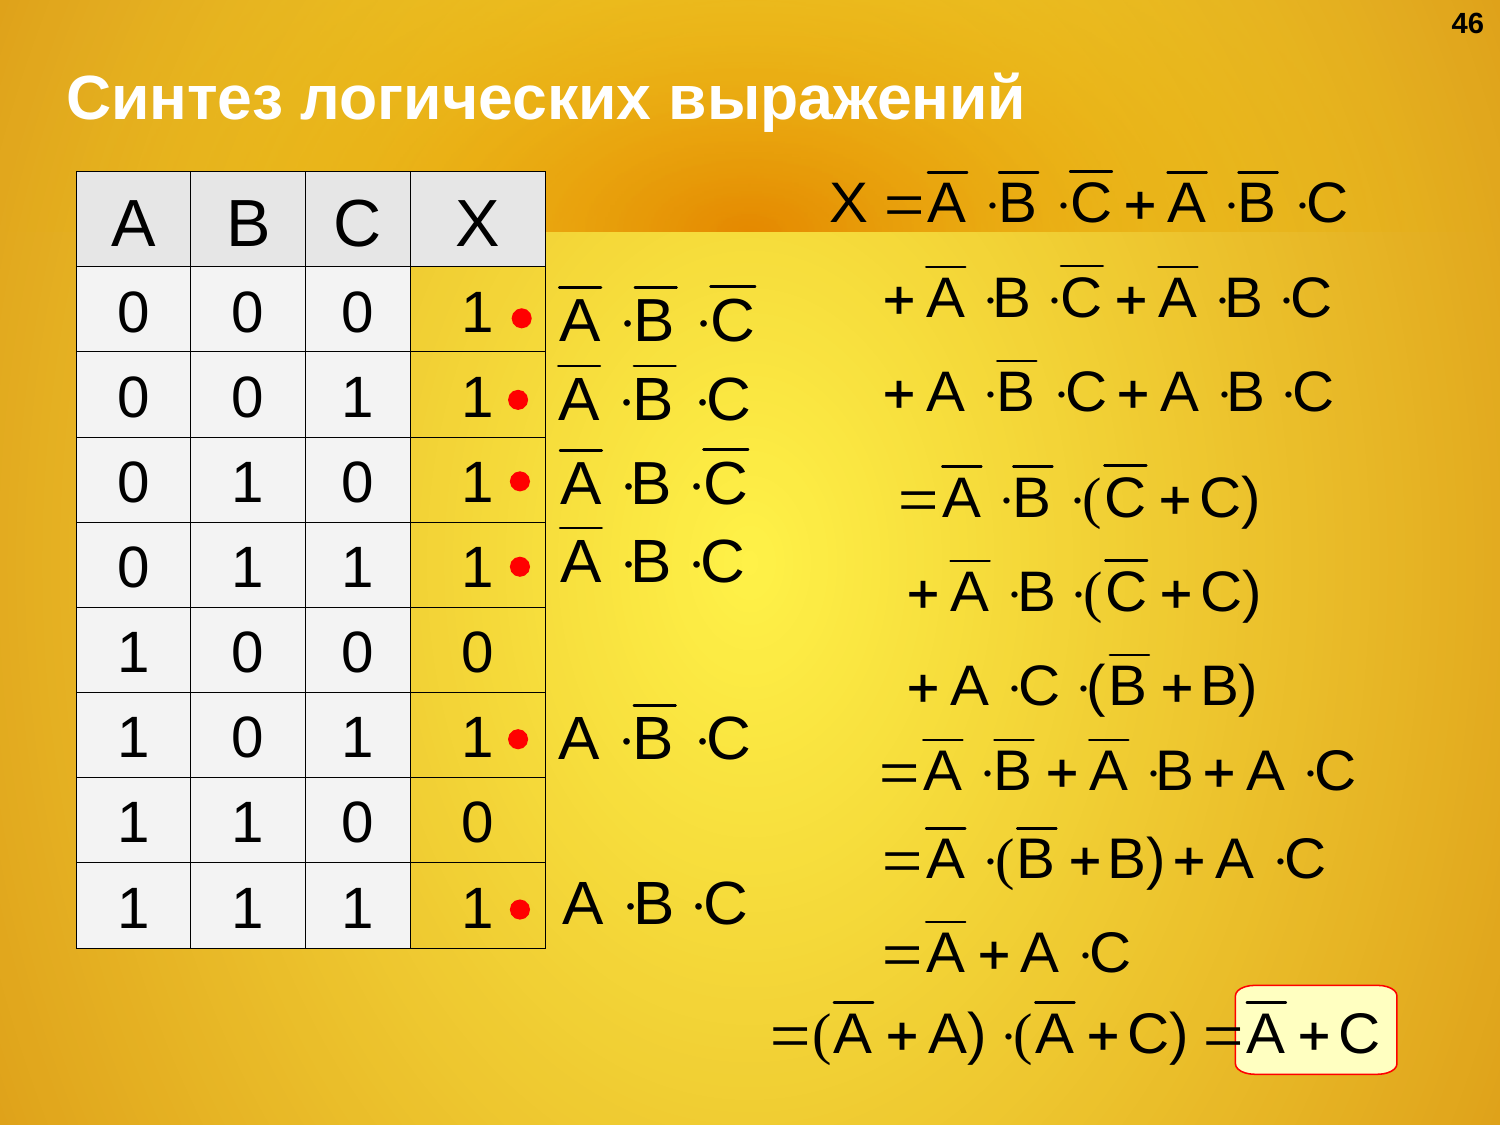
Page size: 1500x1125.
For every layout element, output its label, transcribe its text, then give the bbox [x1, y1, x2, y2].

text_box [510, 900, 530, 919]
table_cell 1 [77, 863, 190, 948]
text_box <номер> [1148, 0, 1499, 75]
table_cell 0 [191, 608, 305, 692]
text_box [512, 309, 531, 328]
text_box [508, 390, 528, 410]
table_header B [191, 172, 305, 266]
table_cell 1 [191, 523, 305, 607]
table_cell 1 [306, 693, 410, 777]
text_box [508, 729, 528, 749]
table_cell 0 [306, 778, 410, 862]
table_cell 0 [77, 523, 190, 607]
table_cell 0 [411, 608, 545, 692]
title Синтез логических выражений [51, 49, 1426, 127]
chart [758, 991, 1391, 1078]
text_box [1237, 985, 1397, 1072]
table_cell 0 [77, 438, 190, 522]
table_cell 1 [191, 778, 305, 862]
chart [547, 270, 767, 608]
table_cell 0 [306, 438, 410, 522]
table_cell 1 [191, 438, 305, 522]
chart [547, 693, 760, 775]
table_header A [77, 172, 190, 266]
table_cell 0 [191, 693, 305, 777]
table_cell 1 [411, 523, 545, 607]
table_cell 0 [77, 352, 190, 437]
chart [867, 454, 1364, 987]
table_cell 1 [306, 523, 410, 607]
table_cell 0 [306, 267, 410, 351]
chart [819, 160, 1359, 437]
table_header C [306, 172, 410, 266]
table_cell 1 [411, 267, 545, 351]
table_cell 1 [411, 352, 545, 437]
table_cell 0 [191, 352, 305, 437]
table_cell 0 [306, 608, 410, 692]
table_cell 1 [411, 438, 545, 522]
table_cell 1 [191, 863, 305, 948]
table_cell 1 [306, 863, 410, 948]
table_cell 1 [411, 693, 545, 777]
chart [552, 868, 760, 940]
table_cell 0 [411, 778, 545, 862]
table_cell 1 [411, 863, 545, 948]
table_cell 0 [77, 267, 190, 351]
text_box [510, 557, 530, 577]
table_cell 1 [306, 352, 410, 437]
table_header X [411, 172, 545, 266]
table_cell 1 [77, 608, 190, 692]
table_cell 0 [191, 267, 305, 351]
table_cell 1 [77, 778, 190, 862]
text_box [510, 472, 530, 491]
table_cell 1 [77, 693, 190, 777]
